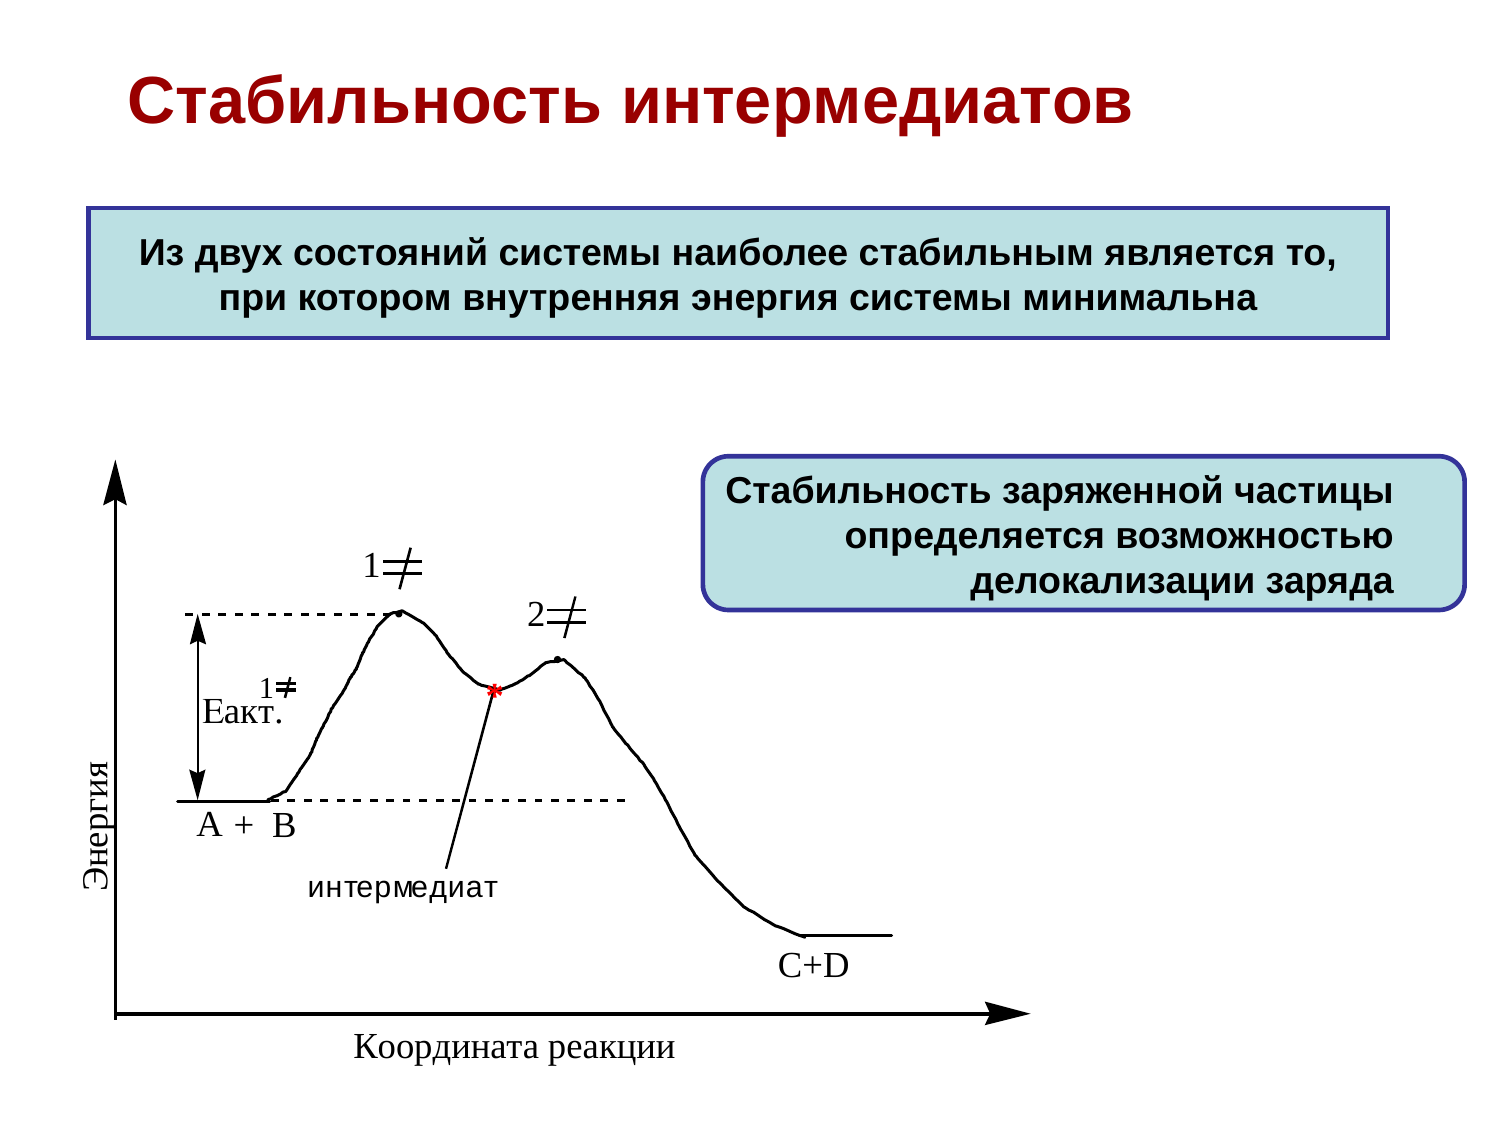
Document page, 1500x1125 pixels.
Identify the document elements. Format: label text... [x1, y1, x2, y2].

text_box Стабильность заряженной частицы определяется возможностью делокализации заряда [1046, 456, 1465, 610]
chart [76, 444, 1046, 1072]
title Стабильность интермедиатов [75, 45, 1188, 149]
text_box Из двух состояний системы наиболее стабильным является то, при котором внутренняя энергия системы минимальна [88, 208, 1388, 338]
